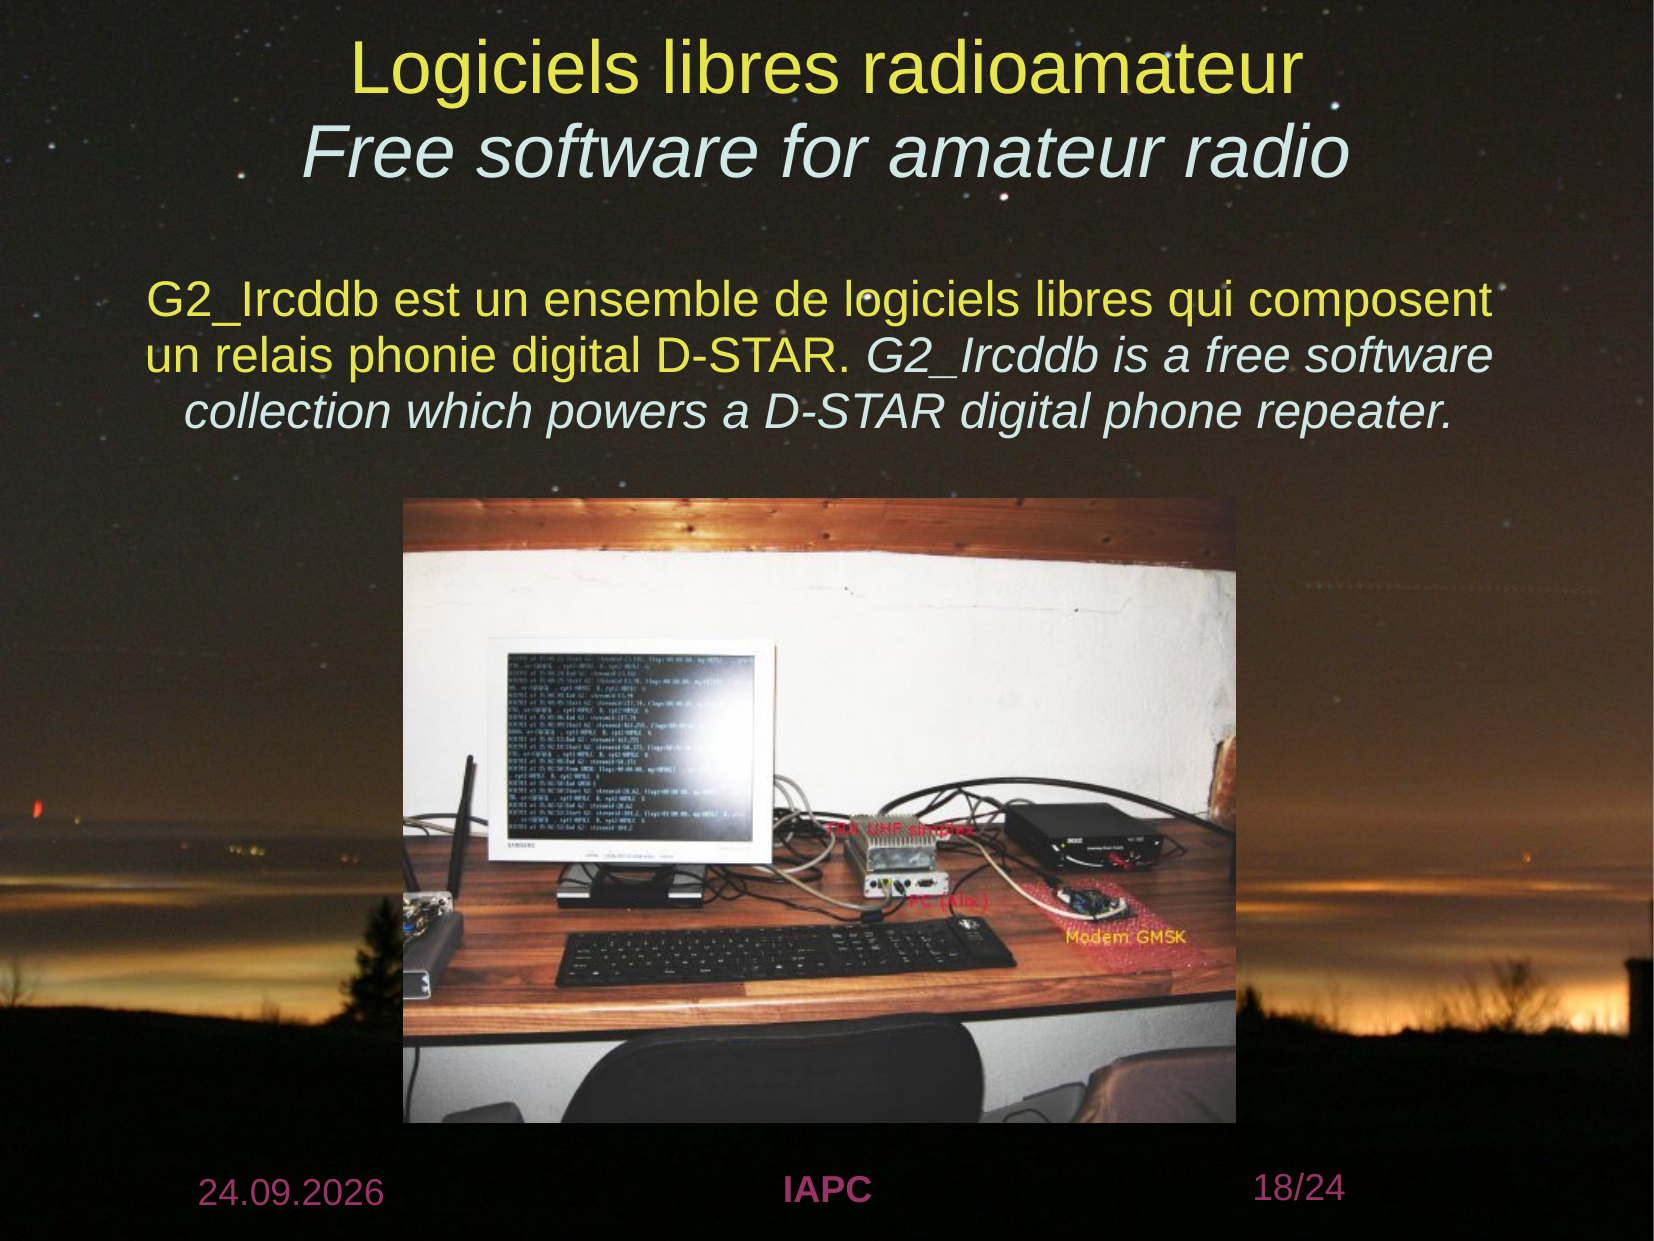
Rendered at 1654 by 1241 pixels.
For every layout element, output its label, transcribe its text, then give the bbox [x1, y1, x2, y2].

subtitle G2_Ircddb est un ensemble de logiciels libres qui composent un relais phonie digital D-STAR. G2_Ircddb is a free software collection which powers a D-STAR digital phone repeater. [92, 271, 1548, 439]
picture [0, 0, 1654, 1241]
title Logiciels libres radioamateur Free software for amateur radio [82, 5, 1571, 213]
